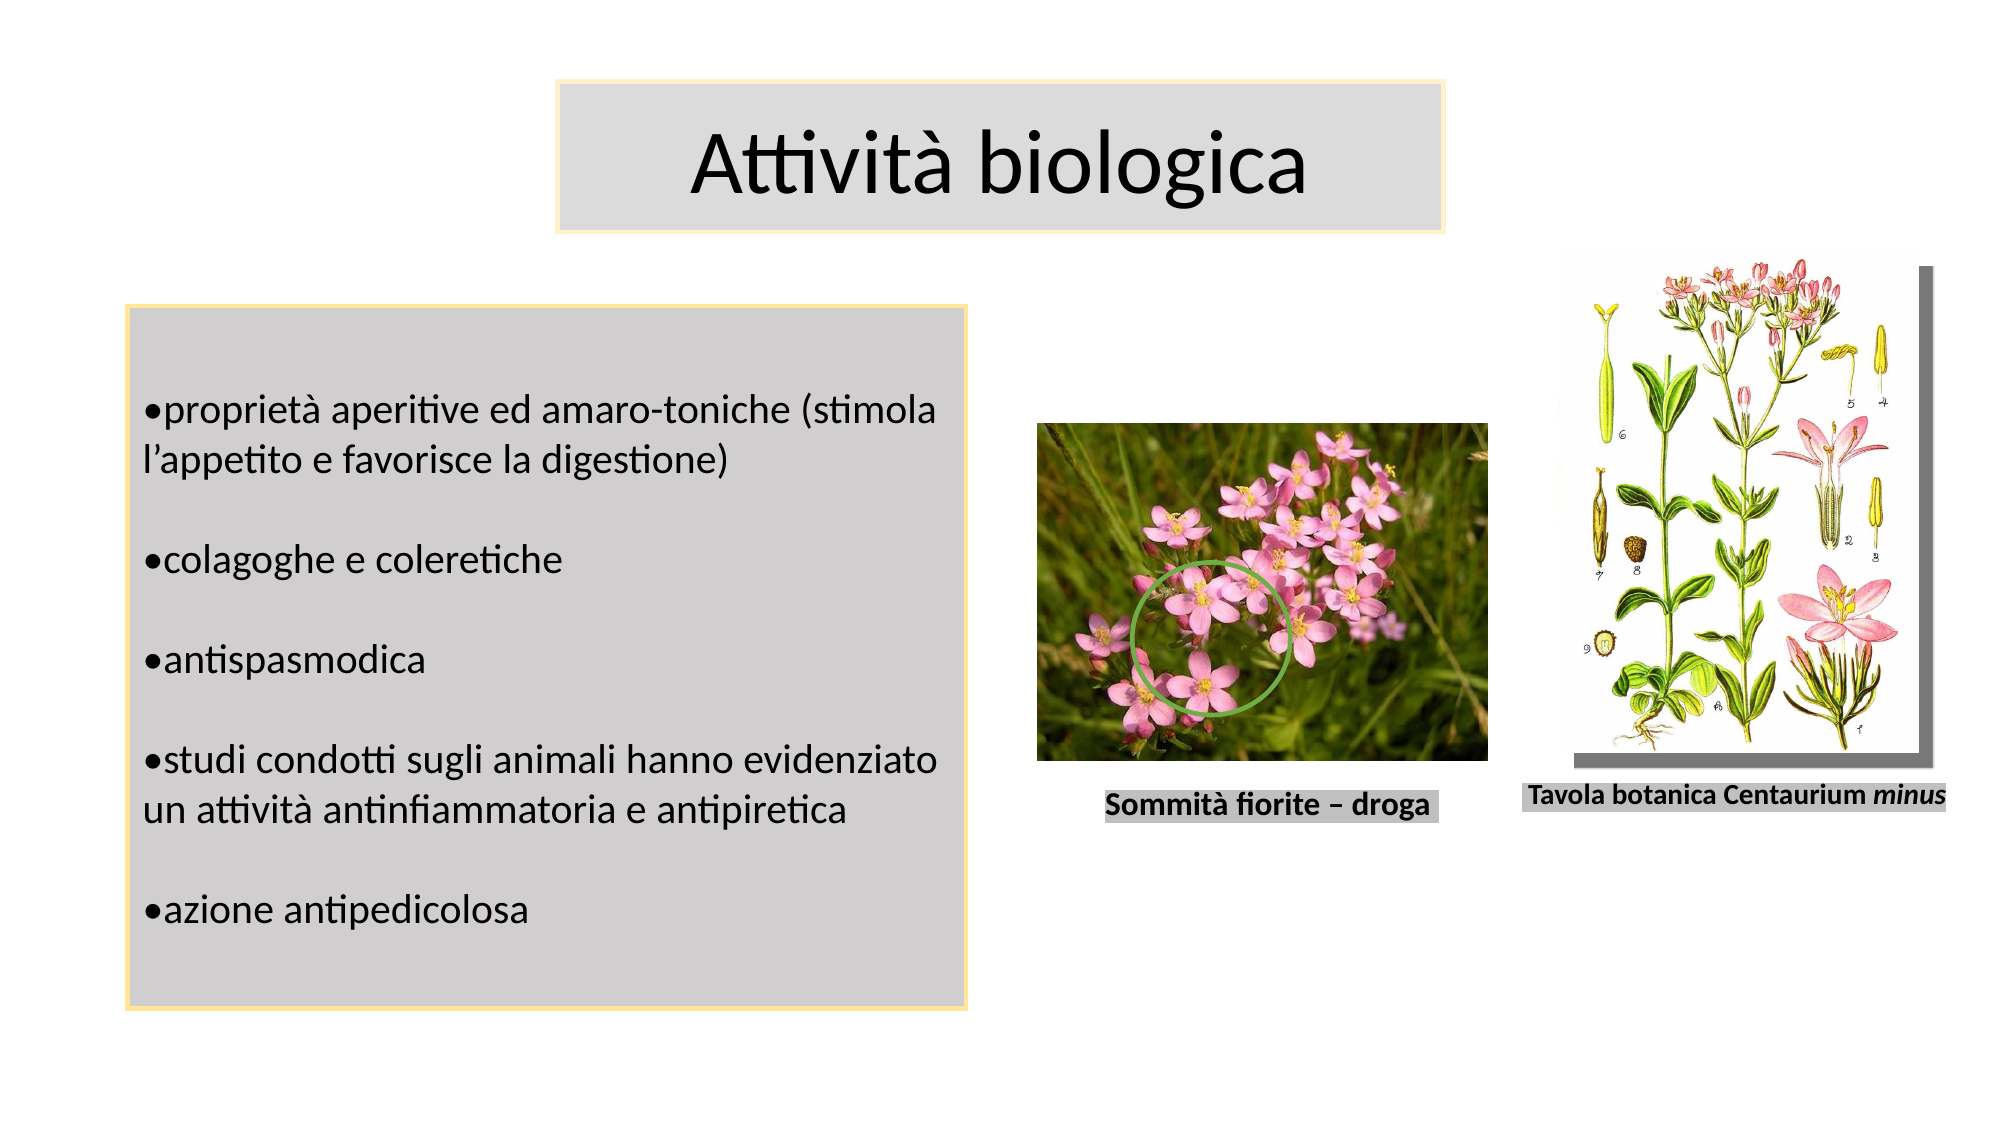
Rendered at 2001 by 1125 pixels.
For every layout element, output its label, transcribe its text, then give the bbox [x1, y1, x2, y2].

text_box Attività biologica [557, 81, 1443, 232]
picture [1558, 250, 1919, 753]
text_box •proprietà aperitive ed amaro-toniche (stimola l’appetito e favorisce la digestione) •colagoghe e coleretiche •antispasmodica •studi condotti sugli animali hanno evidenziato un attività antinfiammatoria e antipiretica •azione antipedicolosa [128, 306, 966, 1008]
picture [1037, 423, 1488, 761]
text_box Tavola botanica Centaurium minus [1506, 767, 2000, 819]
text_box Sommità fiorite – droga [1090, 774, 1541, 830]
